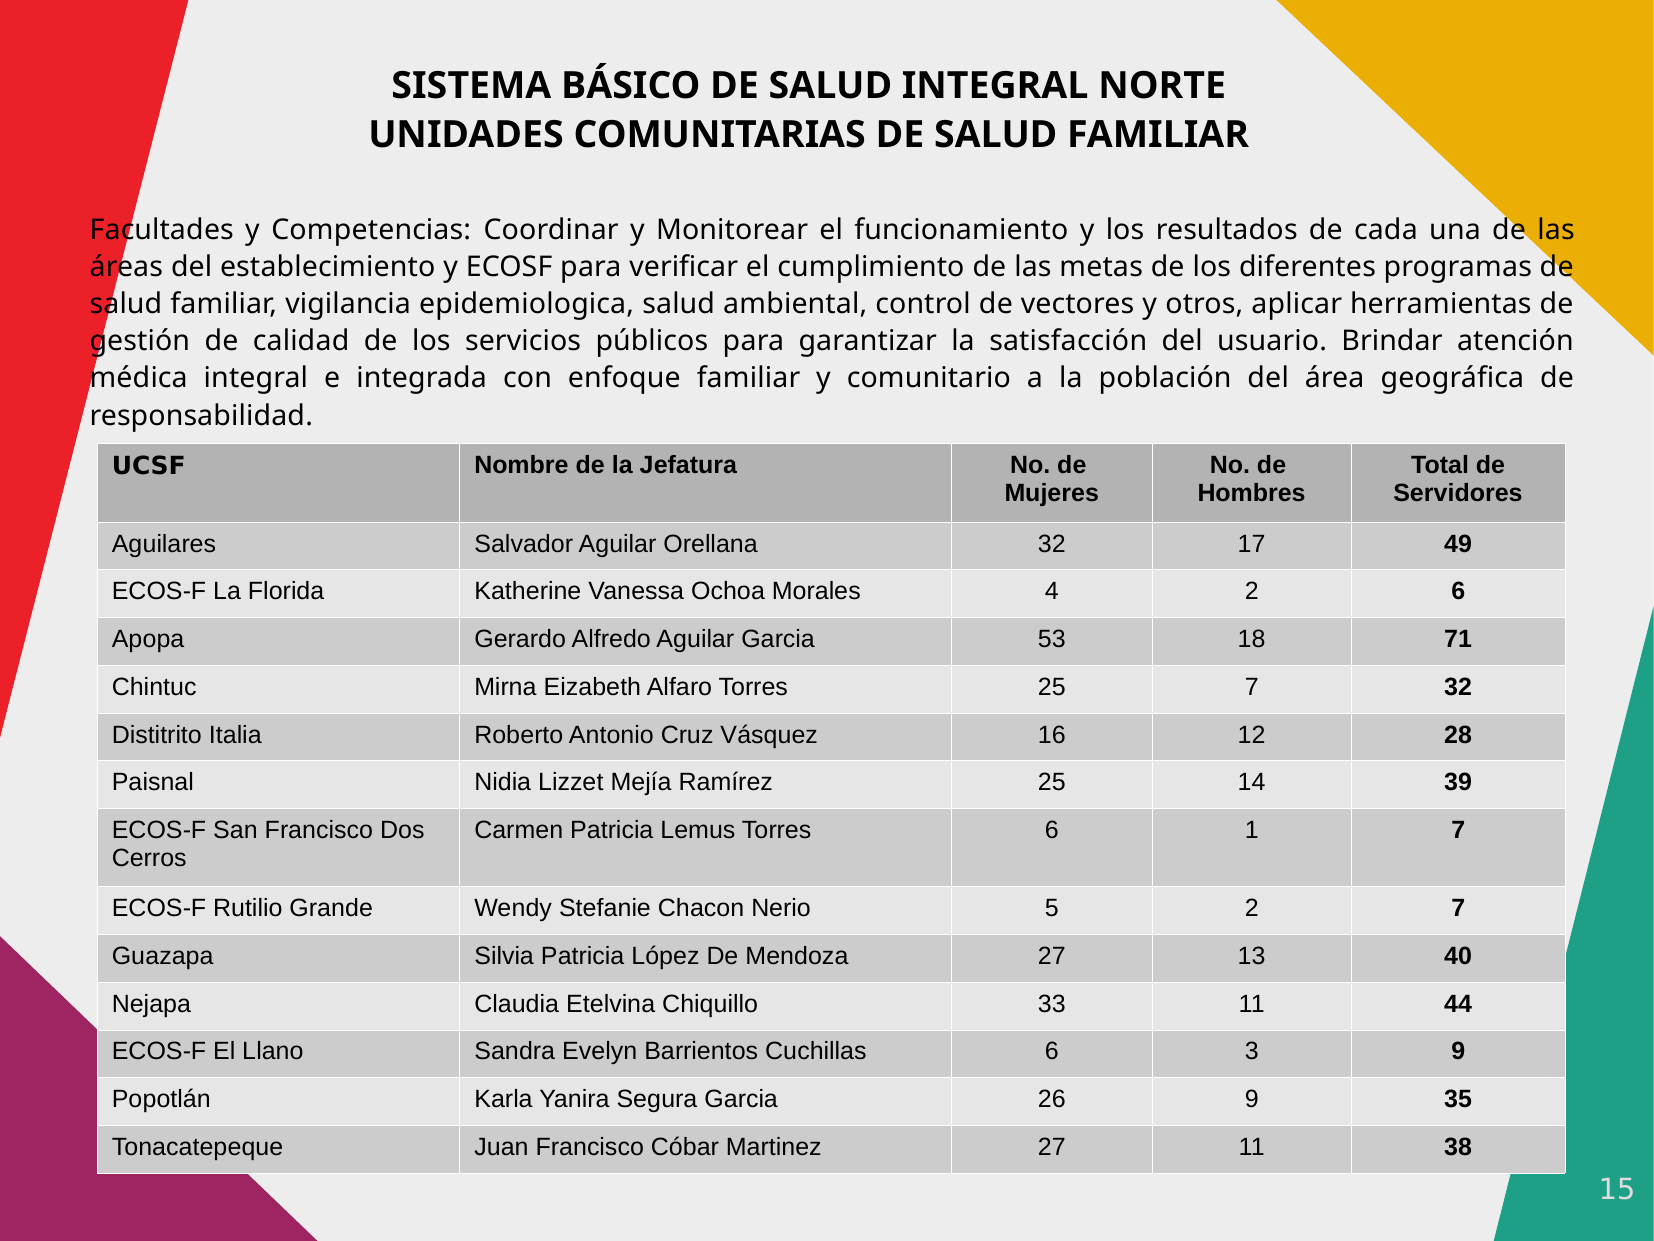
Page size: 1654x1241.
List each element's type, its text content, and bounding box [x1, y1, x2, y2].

table_cell Chintuc [98, 666, 459, 713]
table_cell 44 [1352, 983, 1565, 1030]
table_cell 27 [952, 1126, 1152, 1173]
table_cell ECOS-F San Francisco Dos Cerros [98, 809, 459, 886]
table_cell 6 [952, 1031, 1152, 1077]
table_cell Silvia Patricia López De Mendoza [460, 935, 951, 982]
table_cell ECOS-F Rutilio Grande [98, 887, 459, 934]
text_box Facultades y Competencias: Coordinar y Monitorear el funcionamiento y los resultados de cada una de las áreas del establecimiento y ECOSF para verificar el cumplimiento de las metas de los diferentes programas de salud familiar, vigilancia epidemiologica, salud ambiental, control de vectores y otros, aplicar herramientas de gestión de calidad de los servicios públicos para garantizar la satisfacción del usuario. Brindar atención médica integral e integrada con enfoque familiar y comunitario a la población del área geográfica de responsabilidad. [89, 208, 1578, 433]
table_cell Roberto Antonio Cruz Vásquez [460, 714, 951, 760]
table_cell 4 [952, 570, 1152, 617]
table_cell 28 [1352, 714, 1565, 760]
table_cell 6 [1352, 570, 1565, 617]
table_cell 18 [1153, 618, 1351, 665]
table_cell Claudia Etelvina Chiquillo [460, 983, 951, 1030]
table_cell 25 [952, 666, 1152, 713]
table_cell Paisnal [98, 761, 459, 808]
table_cell 38 [1352, 1126, 1565, 1173]
table_cell ECOS-F El Llano [98, 1031, 459, 1077]
table_cell 11 [1153, 983, 1351, 1030]
table_cell Juan Francisco Cóbar Martinez [460, 1126, 951, 1173]
table_cell Apopa [98, 618, 459, 665]
table_cell Guazapa [98, 935, 459, 982]
table_cell Mirna Eizabeth Alfaro Torres [460, 666, 951, 713]
table_cell Salvador Aguilar Orellana [460, 523, 951, 569]
table_cell 16 [952, 714, 1152, 760]
table_cell 7 [1352, 809, 1565, 886]
table_cell 14 [1153, 761, 1351, 808]
table_header No. de Mujeres [952, 444, 1152, 522]
table_cell Katherine Vanessa Ochoa Morales [460, 570, 951, 617]
table_cell 35 [1352, 1078, 1565, 1125]
table_cell Sandra Evelyn Barrientos Cuchillas [460, 1031, 951, 1077]
table_cell 33 [952, 983, 1152, 1030]
table_cell 39 [1352, 761, 1565, 808]
table_cell 7 [1153, 666, 1351, 713]
table_cell 3 [1153, 1031, 1351, 1077]
table_cell 9 [1153, 1078, 1351, 1125]
table_cell 6 [952, 809, 1152, 886]
table_cell 13 [1153, 935, 1351, 982]
table_cell Popotlán [98, 1078, 459, 1125]
table_header UCSF [98, 444, 459, 522]
table_cell 49 [1352, 523, 1565, 569]
table_cell Tonacatepeque [98, 1126, 459, 1173]
table_cell Gerardo Alfredo Aguilar Garcia [460, 618, 951, 665]
table_cell 40 [1352, 935, 1565, 982]
table_cell 7 [1352, 887, 1565, 934]
table_cell 1 [1153, 809, 1351, 886]
table_cell 2 [1153, 570, 1351, 617]
table_header Nombre de la Jefatura [460, 444, 951, 522]
table_cell 26 [952, 1078, 1152, 1125]
table_cell 9 [1352, 1031, 1565, 1077]
table_cell 17 [1153, 523, 1351, 569]
table_cell 5 [952, 887, 1152, 934]
table_cell 25 [952, 761, 1152, 808]
table_cell 12 [1153, 714, 1351, 760]
table_cell 53 [952, 618, 1152, 665]
table_cell 27 [952, 935, 1152, 982]
table_cell 11 [1153, 1126, 1351, 1173]
table_cell Karla Yanira Segura Garcia [460, 1078, 951, 1125]
table_cell Nidia Lizzet Mejía Ramírez [460, 761, 951, 808]
table_cell 2 [1153, 887, 1351, 934]
table_cell Wendy Stefanie Chacon Nerio [460, 887, 951, 934]
table_cell 71 [1352, 618, 1565, 665]
table_cell Nejapa [98, 983, 459, 1030]
table_cell 32 [952, 523, 1152, 569]
table_cell ECOS-F La Florida [98, 570, 459, 617]
table_header Total de Servidores [1352, 444, 1565, 522]
title SISTEMA BÁSICO DE SALUD INTEGRAL NORTE UNIDADES COMUNITARIAS DE SALUD FAMILIAR [23, 35, 1595, 178]
table_cell 32 [1352, 666, 1565, 713]
table_cell Carmen Patricia Lemus Torres [460, 809, 951, 886]
table_header No. de Hombres [1153, 444, 1351, 522]
table_cell Aguilares [98, 523, 459, 569]
table_cell Distitrito Italia [98, 714, 459, 760]
